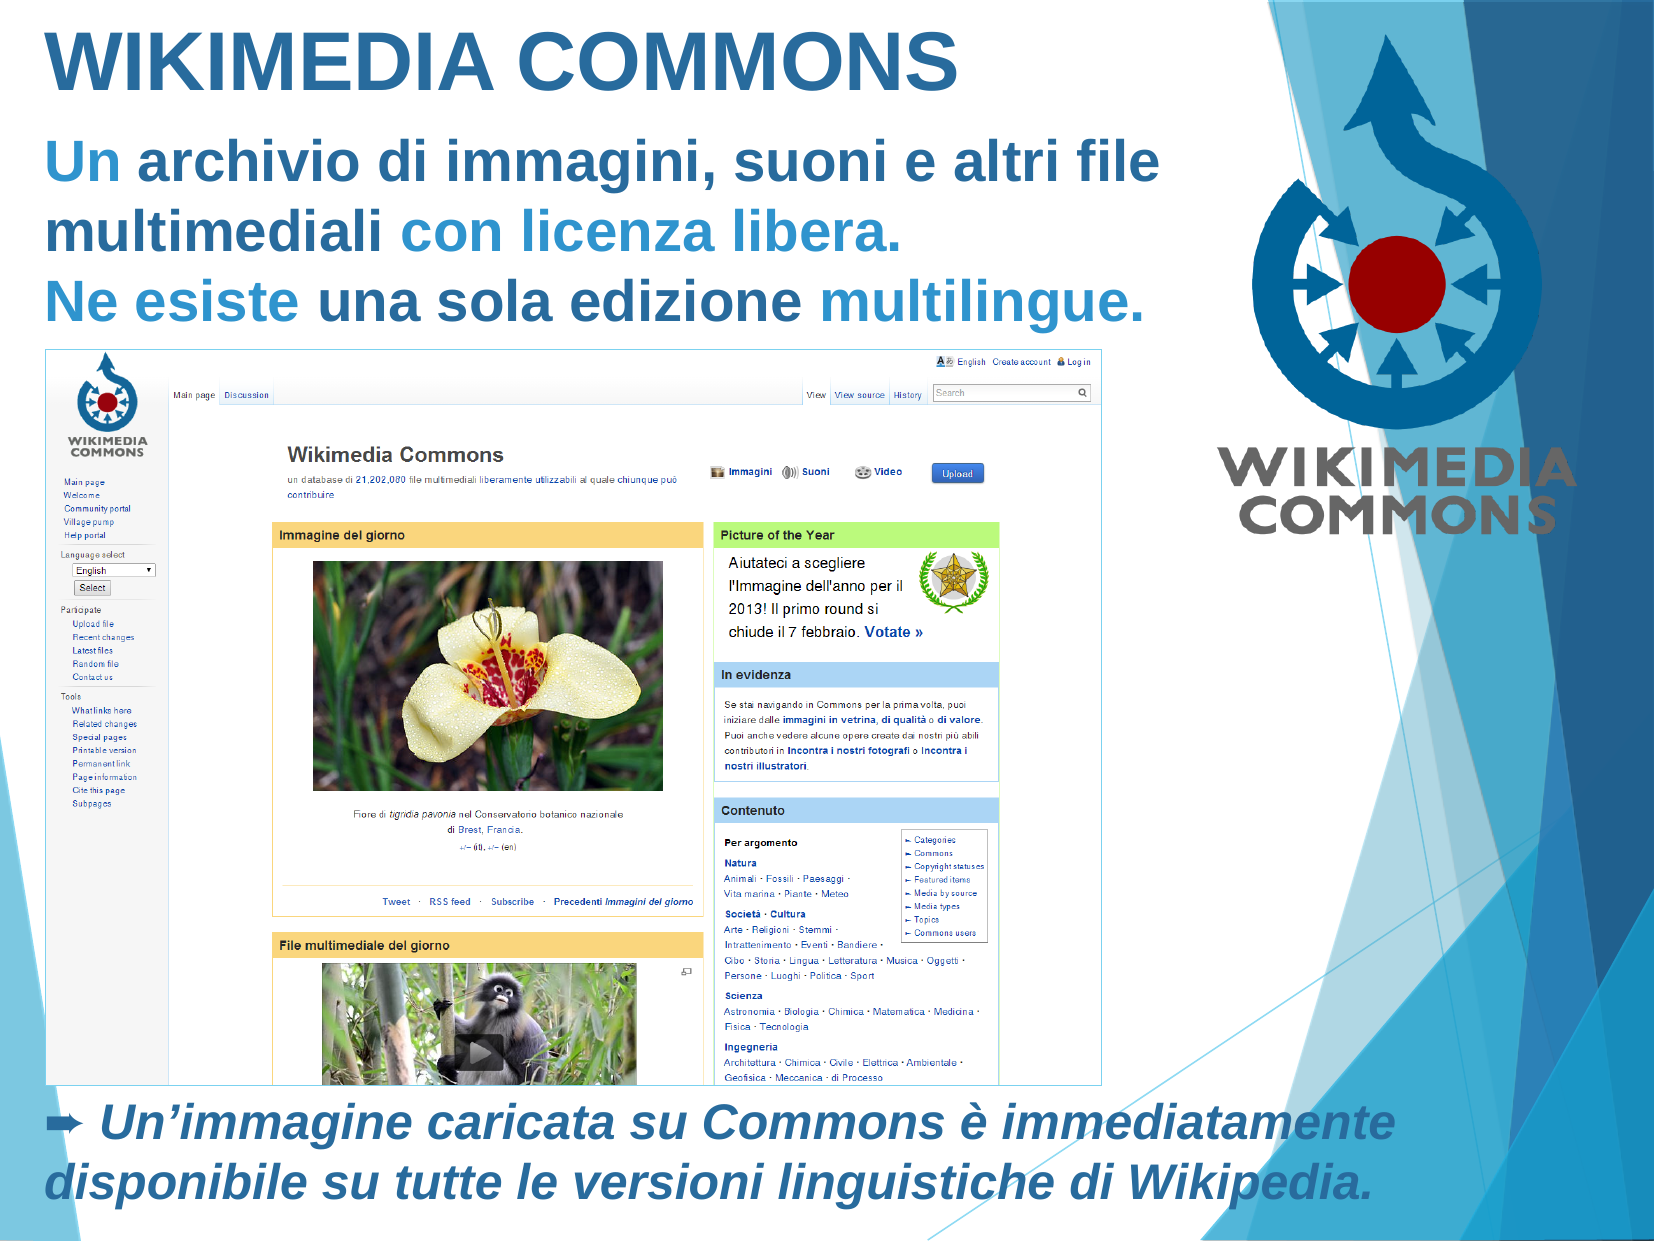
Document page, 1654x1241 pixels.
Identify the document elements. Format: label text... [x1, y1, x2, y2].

text_box Un archivio di immagini, suoni e altri file multimediali con licenza libera. Ne esiste una sola edizione multilingue. [29, 116, 1202, 341]
text_box ➨ Un’immagine caricata su Commons è immediatamente disponibile su tutte le versioni linguistiche di Wikipedia. [29, 1081, 1463, 1217]
picture [1202, 29, 1590, 539]
picture [45, 349, 1102, 1081]
text_box WIKIMEDIA COMMONS [29, 0, 1309, 115]
